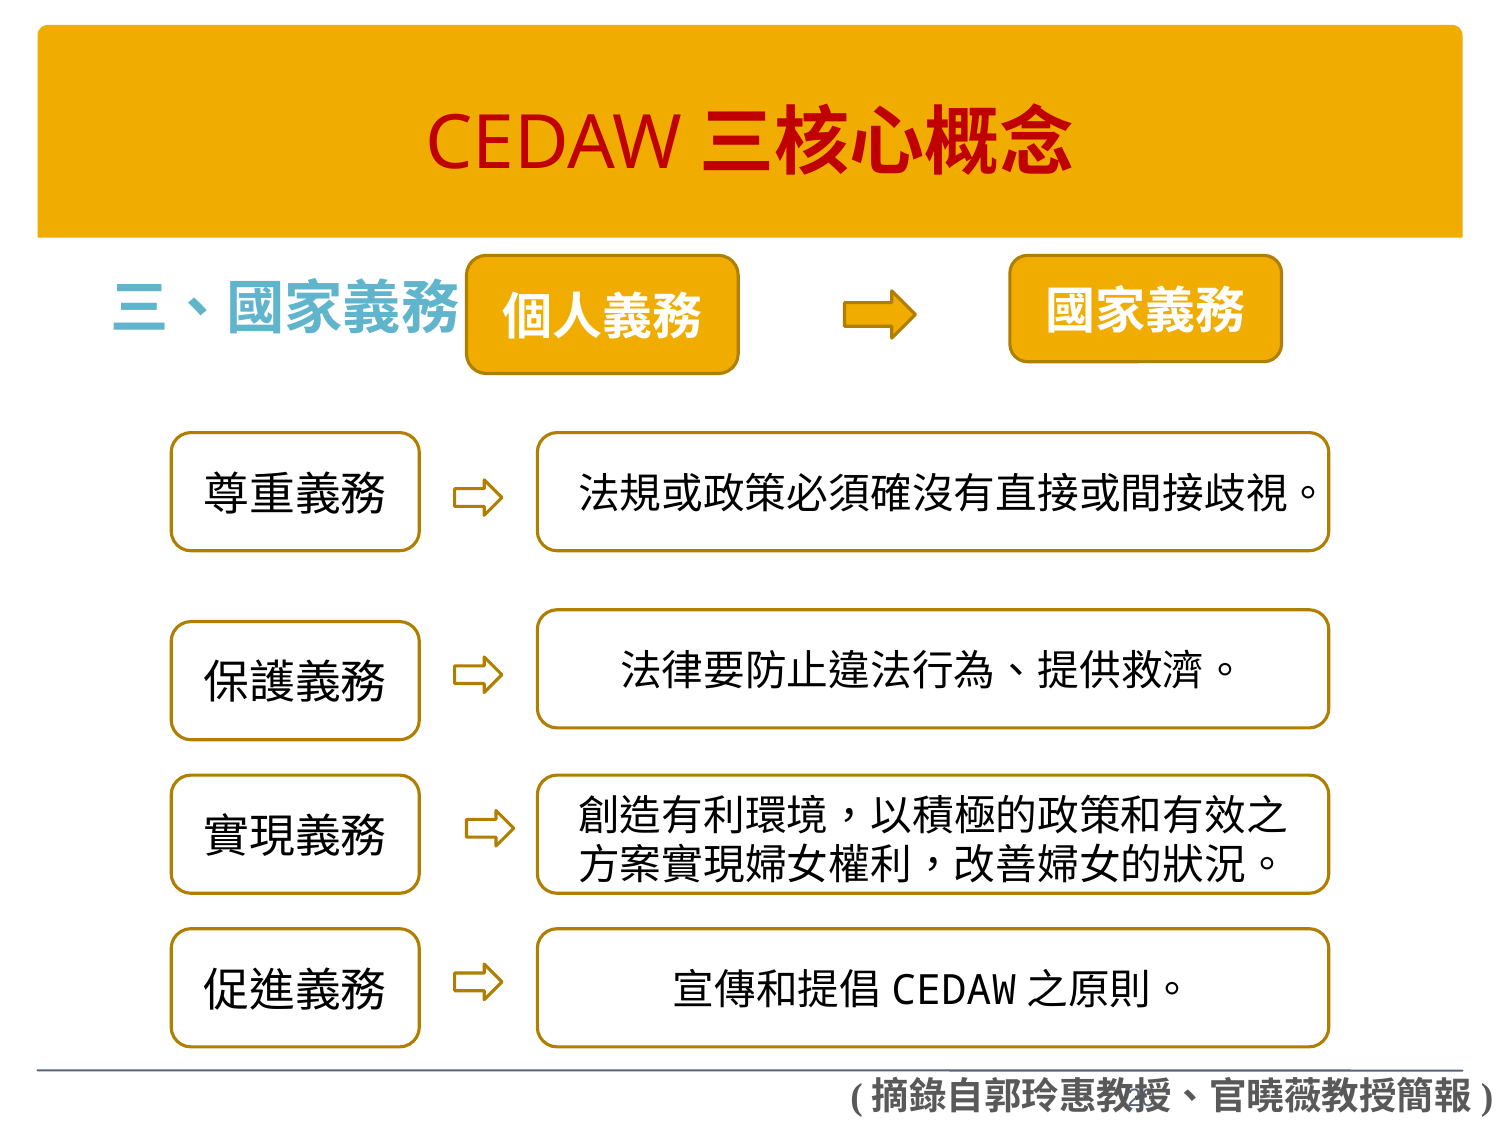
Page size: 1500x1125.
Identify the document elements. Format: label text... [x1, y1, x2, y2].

text_box 尊重義務 [171, 432, 420, 551]
list 三、國家義務 [50, 262, 1471, 1051]
text_box 法規或政策必須確沒有直接或間接歧視。 [537, 432, 1329, 551]
text_box 宣傳和提倡CEDAW之原則。 [537, 928, 1329, 1047]
text_box 創造有利環境，以積極的政策和有效之方案實現婦女權利，改善婦女的狀況。 [537, 775, 1329, 894]
text_box (摘錄自郭玲惠教授、官曉薇教授簡報) [821, 1044, 1500, 1125]
title CEDAW三核心概念 [50, 45, 1451, 233]
text_box 個人義務 [466, 255, 739, 374]
text_box 法律要防止違法行為、提供救濟。 [537, 609, 1329, 728]
text_box 促進義務 [171, 928, 420, 1047]
text_box [844, 290, 916, 339]
text_box 國家義務 [1009, 255, 1282, 362]
text_box 實現義務 [171, 775, 420, 894]
text_box 保護義務 [171, 621, 420, 740]
